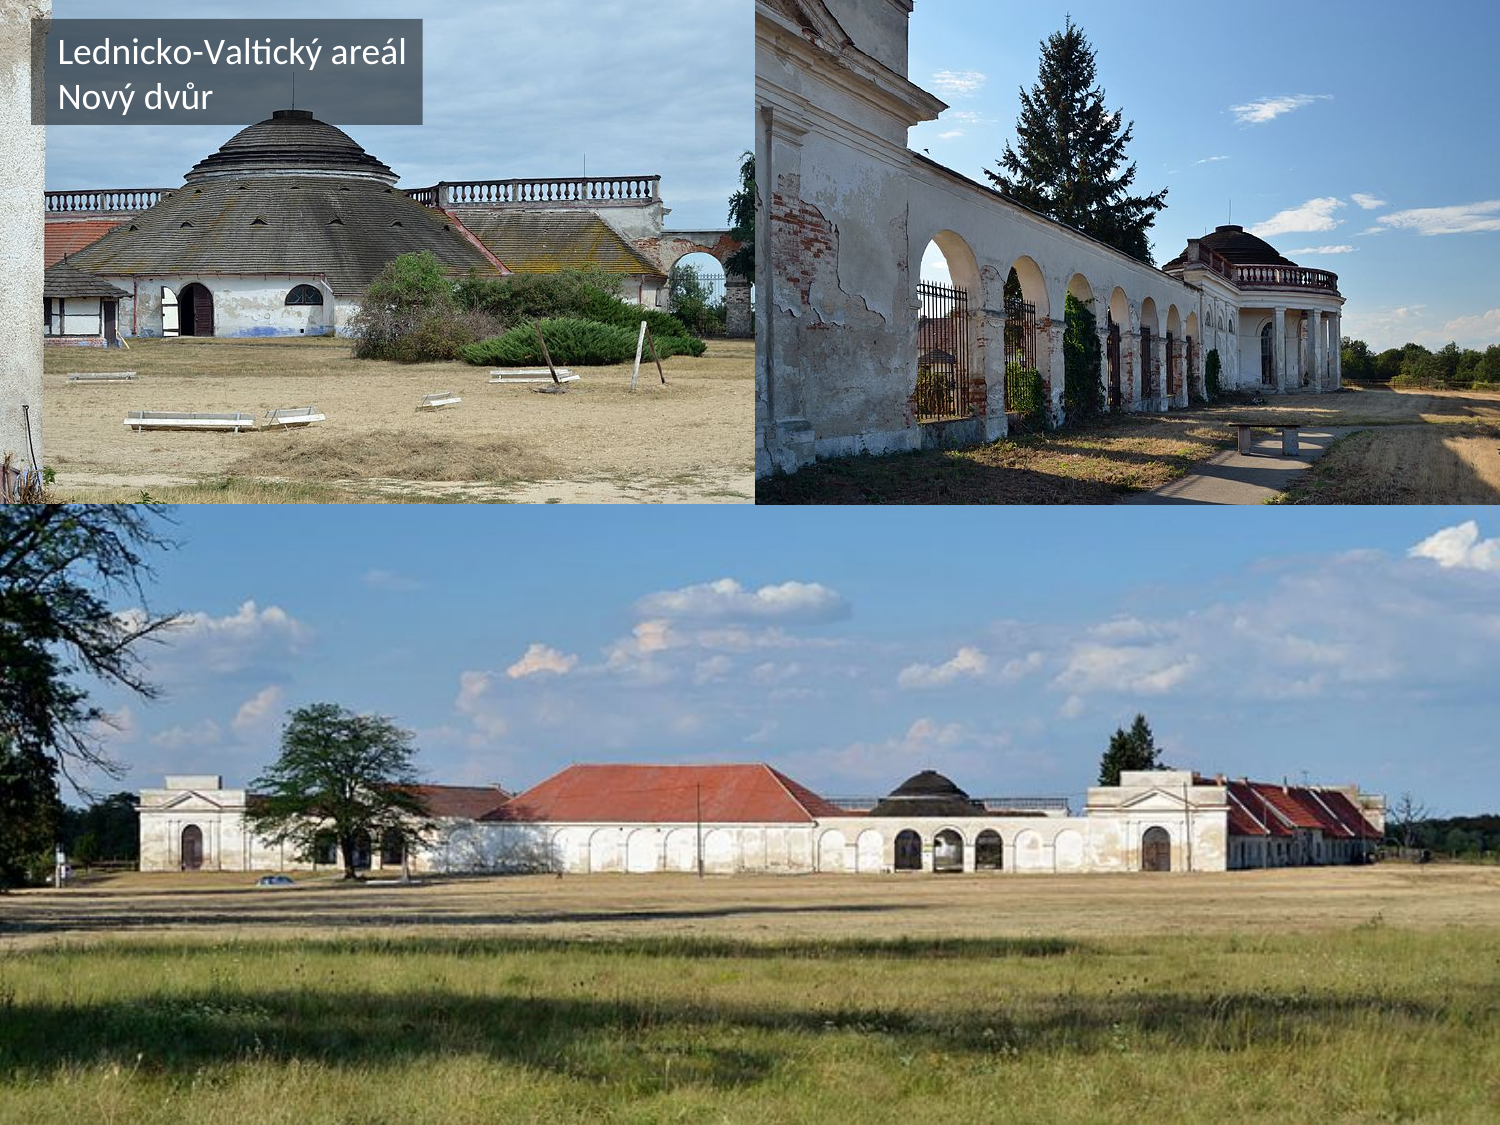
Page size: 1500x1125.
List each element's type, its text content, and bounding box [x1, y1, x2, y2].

text_box [31, 18, 42, 125]
picture [0, 0, 1500, 1125]
text_box Lednicko-Valtický areál Nový dvůr [42, 18, 423, 125]
